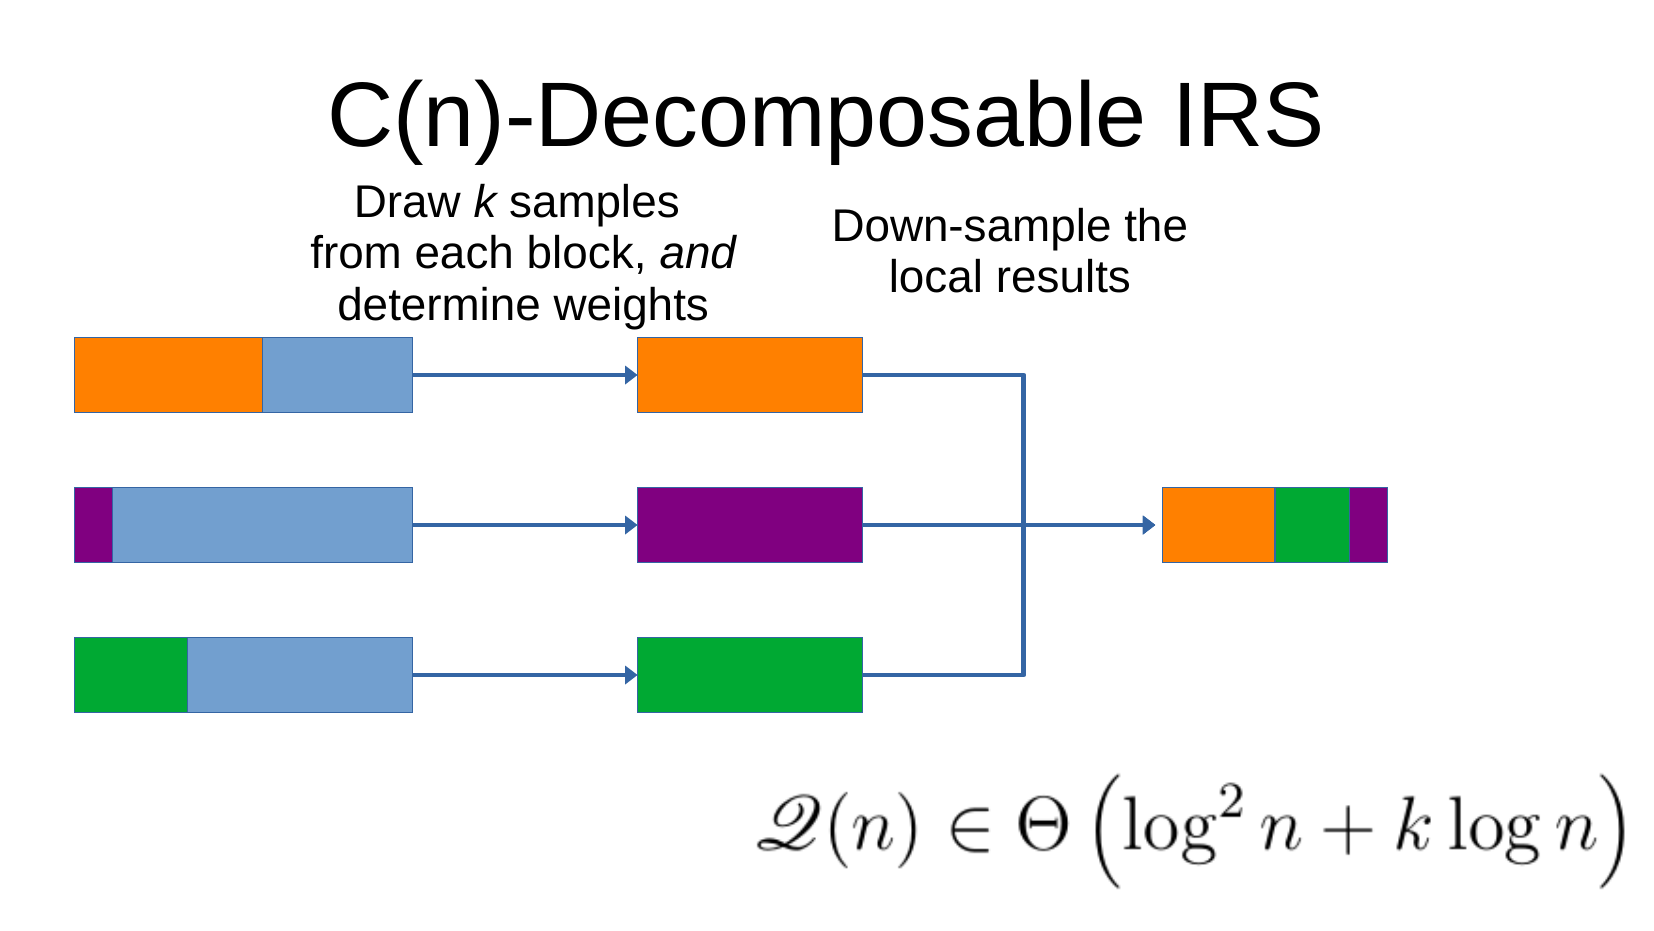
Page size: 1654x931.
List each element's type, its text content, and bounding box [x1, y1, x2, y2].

text_box [637, 487, 863, 563]
text_box [1162, 487, 1388, 563]
text_box Draw k samples from each block, and determine weights [295, 168, 751, 338]
text_box [637, 637, 863, 713]
picture [737, 749, 1651, 931]
title C(n)-Decomposable IRS [82, 37, 1571, 193]
text_box Down-sample the local results [816, 192, 1203, 310]
text_box [74, 487, 413, 563]
text_box [74, 337, 413, 413]
text_box [74, 637, 413, 713]
text_box [637, 337, 863, 413]
